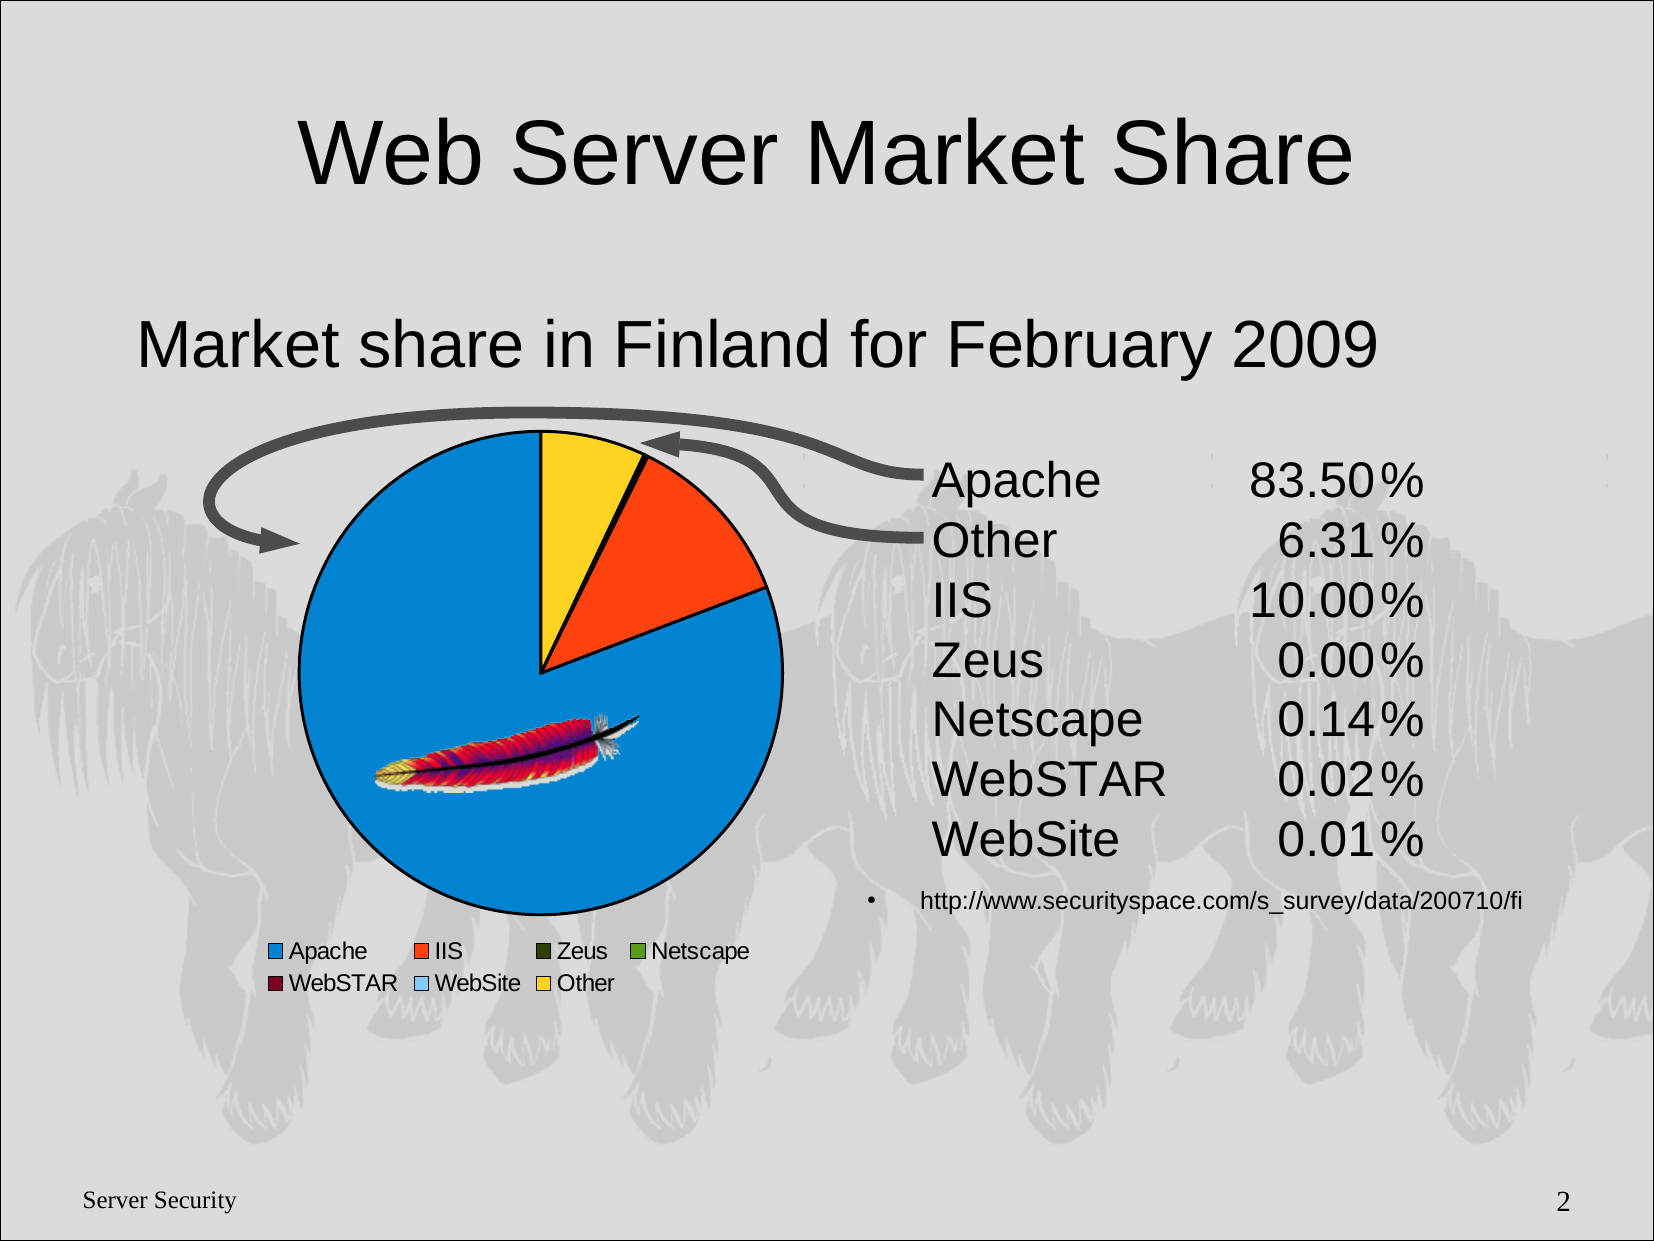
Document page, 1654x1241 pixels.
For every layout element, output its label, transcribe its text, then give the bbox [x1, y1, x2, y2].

text_box http://www.securityspace.com/s_survey/data/200710/fi [889, 886, 1593, 919]
chart [766, 424, 889, 465]
text_box Market share in Finland for February 2009 [121, 300, 1394, 398]
chart [202, 424, 889, 1025]
picture [375, 712, 639, 793]
title Web Server Market Share [82, 49, 1571, 257]
chart [929, 451, 1440, 897]
